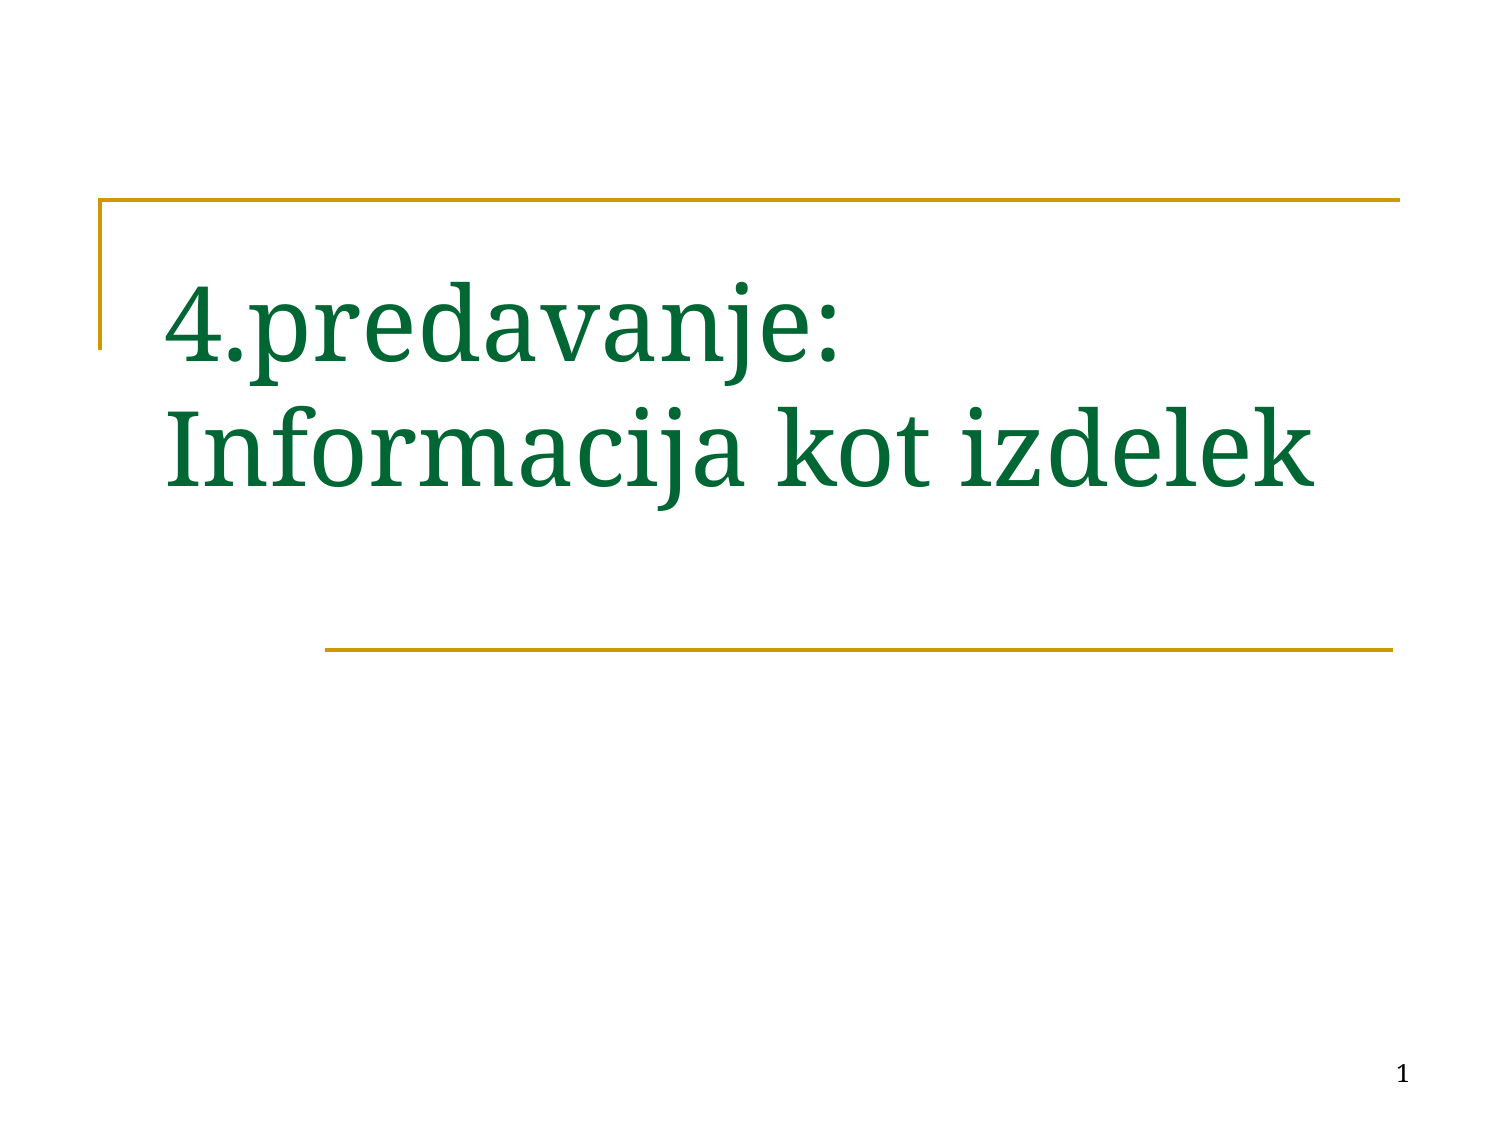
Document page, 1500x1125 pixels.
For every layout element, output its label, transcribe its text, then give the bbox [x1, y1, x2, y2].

title 4.predavanje: Informacija kot izdelek [149, 249, 1401, 538]
